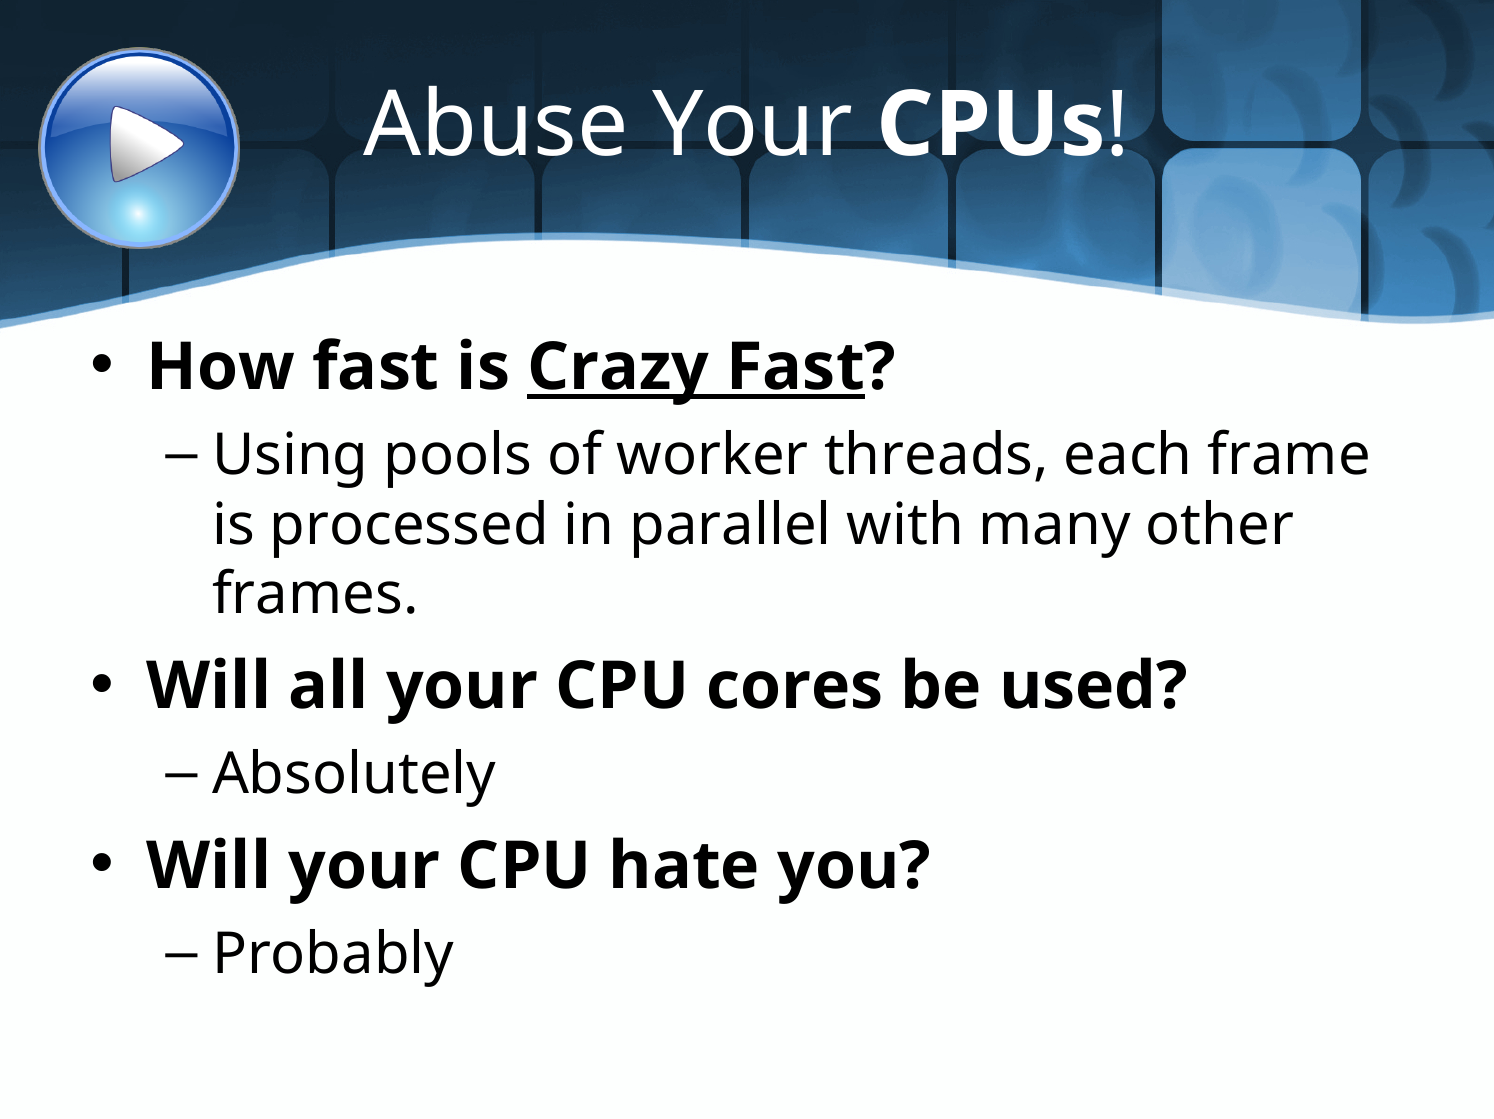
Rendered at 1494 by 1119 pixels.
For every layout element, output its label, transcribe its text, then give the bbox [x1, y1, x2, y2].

title Abuse Your CPUs! [74, 25, 1420, 213]
picture [0, 0, 1494, 1119]
list How fast is Crazy Fast? Using pools of worker threads, each frame is processed in parallel with many other frames. Will all your CPU cores be used? Absolutely Will your CPU hate you? Probably [75, 315, 1420, 1097]
